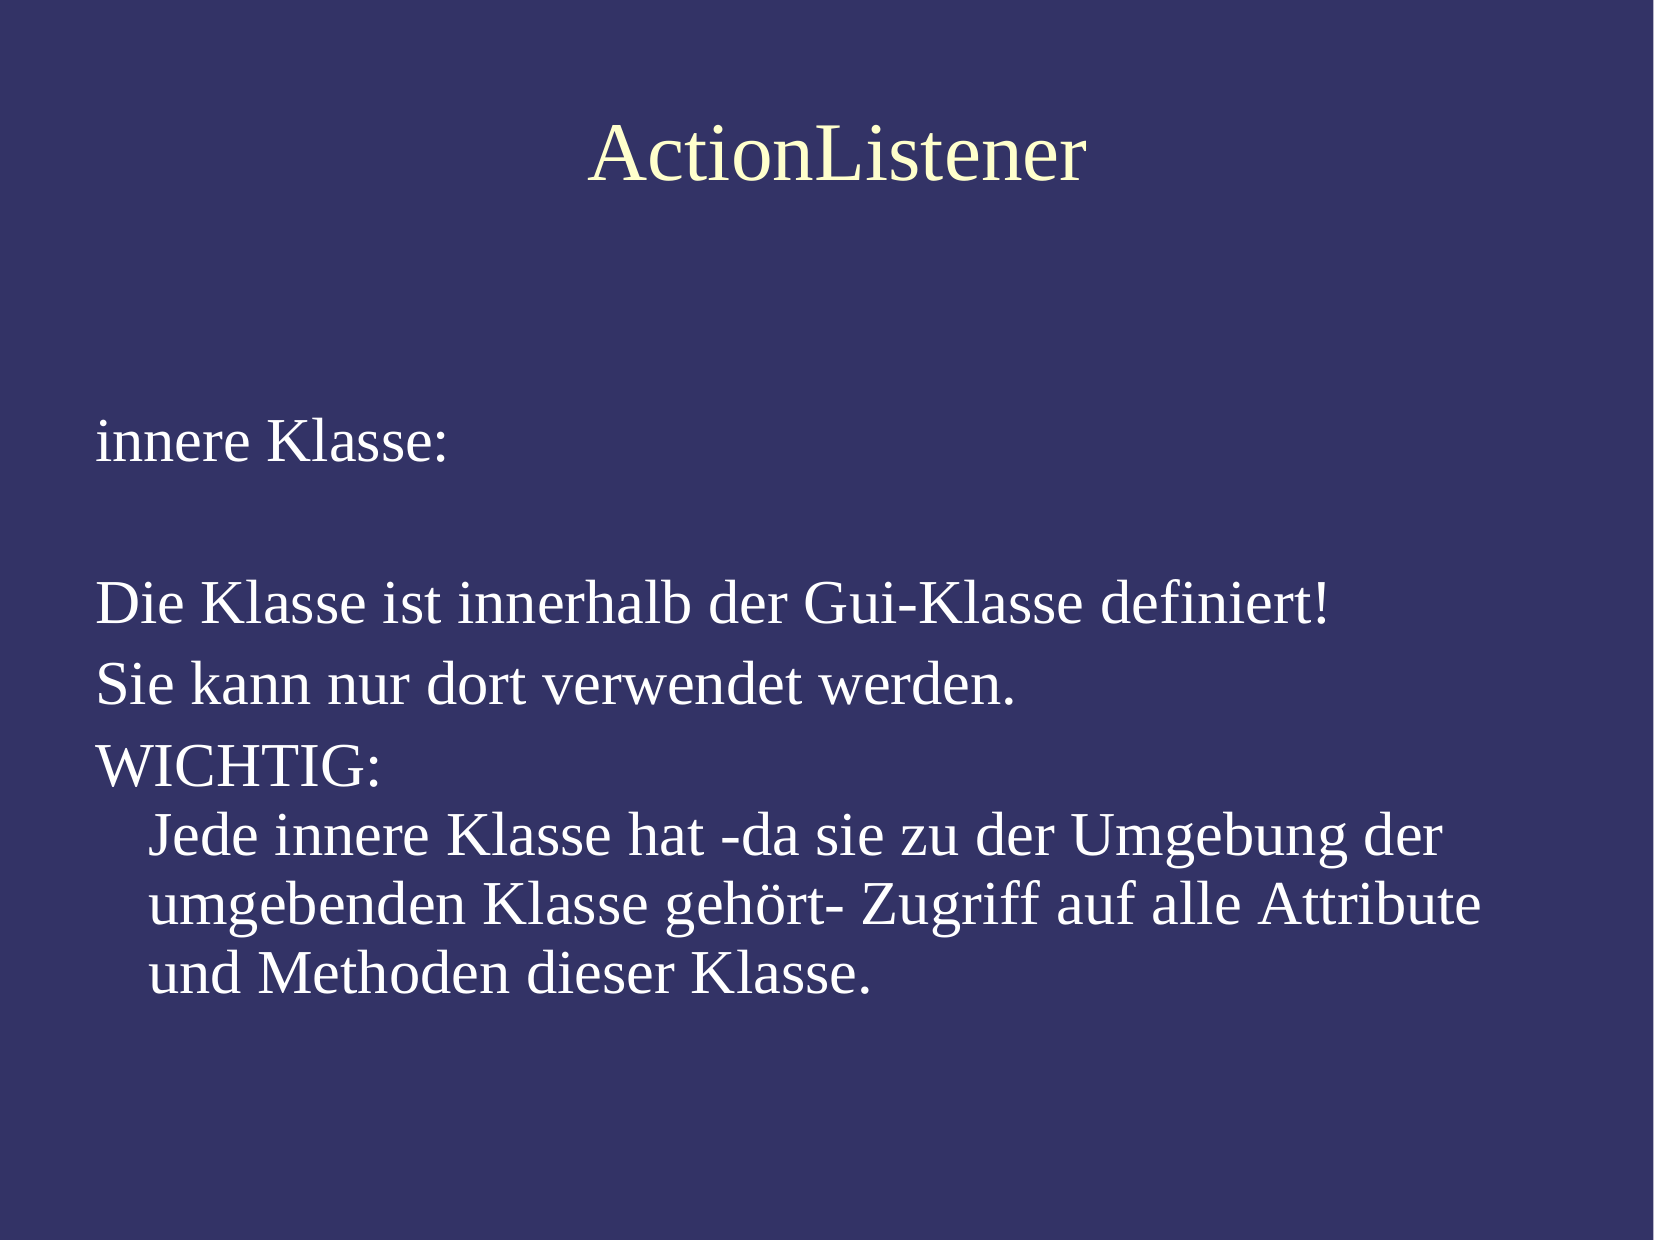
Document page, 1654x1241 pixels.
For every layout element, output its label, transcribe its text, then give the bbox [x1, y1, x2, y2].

list innere Klasse: Die Klasse ist innerhalb der Gui-Klasse definiert! Sie kann nur dort verwendet werden. WICHTIG: Jede innere Klasse hat -da sie zu der Umgebung der umgebenden Klasse gehört- Zugriff auf alle Attribute und Methoden dieser Klasse. [77, 324, 1579, 1092]
title ActionListener [54, 44, 1622, 260]
